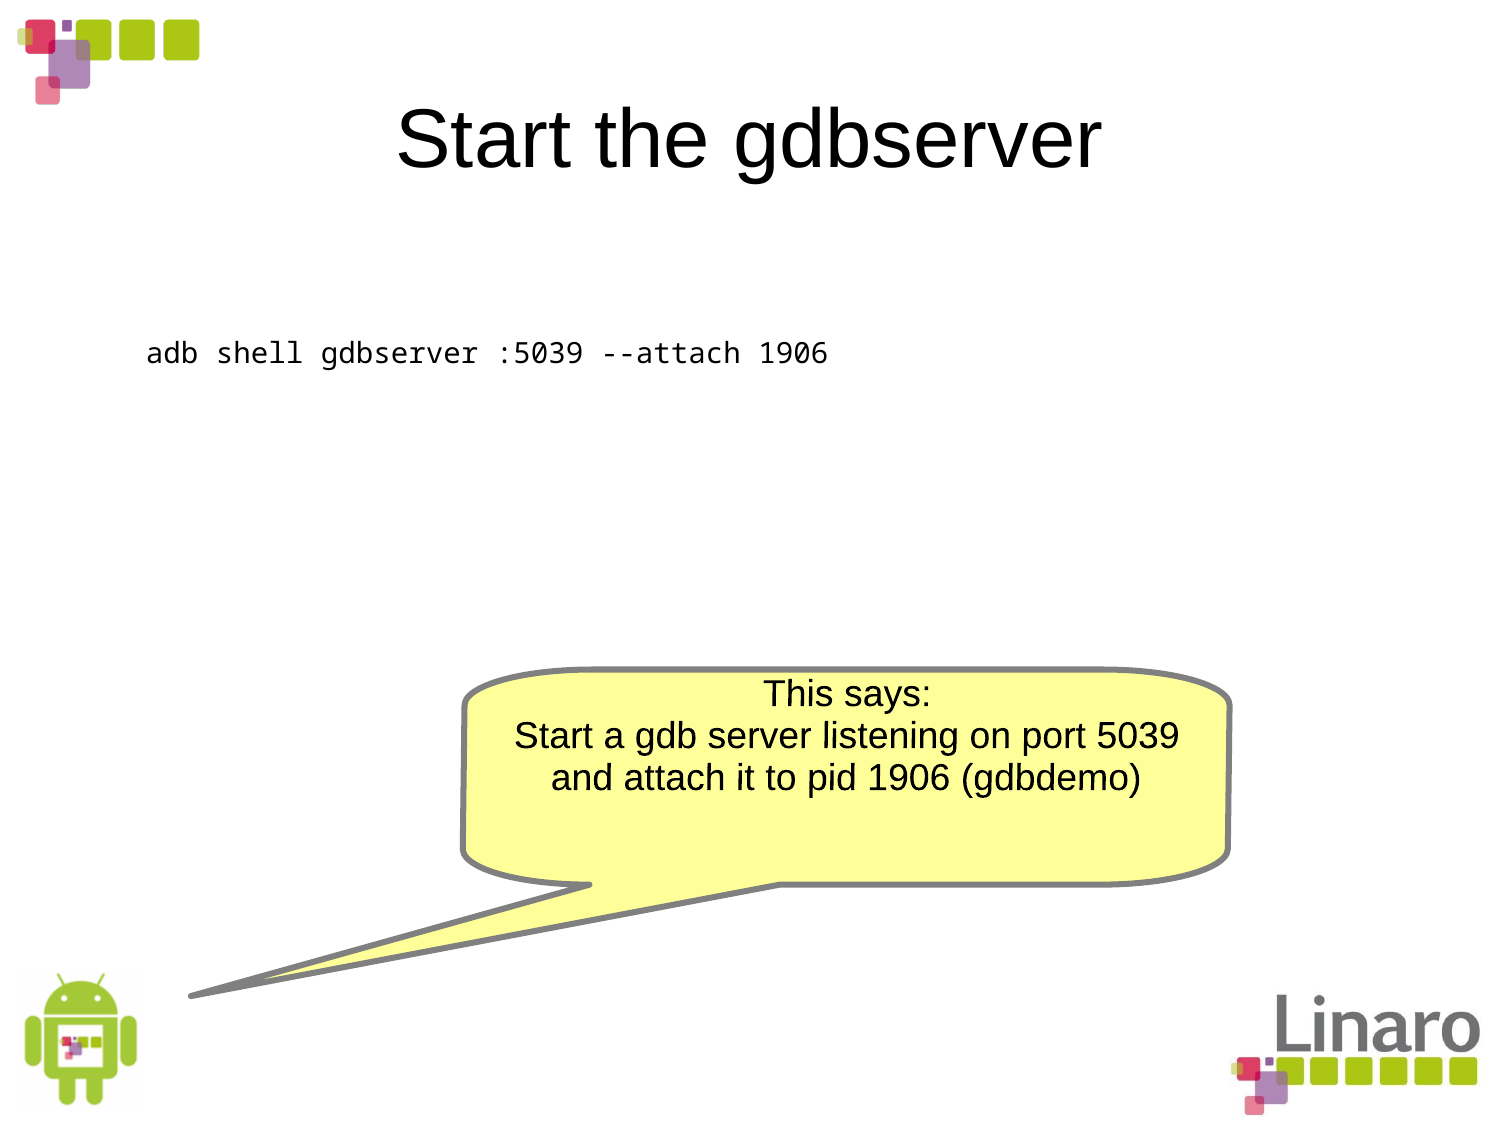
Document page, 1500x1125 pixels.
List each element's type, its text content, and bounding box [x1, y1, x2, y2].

picture [16, 12, 205, 121]
picture [18, 971, 142, 1109]
title Start the gdbserver [74, 44, 1425, 233]
list adb shell gdbserver :5039 --attach 1906 [74, 263, 1425, 916]
picture [1219, 986, 1491, 1123]
text_box This says: Start a gdb server listening on port 5039 and attach it to pid 1906 (gdbdemo) [190, 669, 1230, 997]
